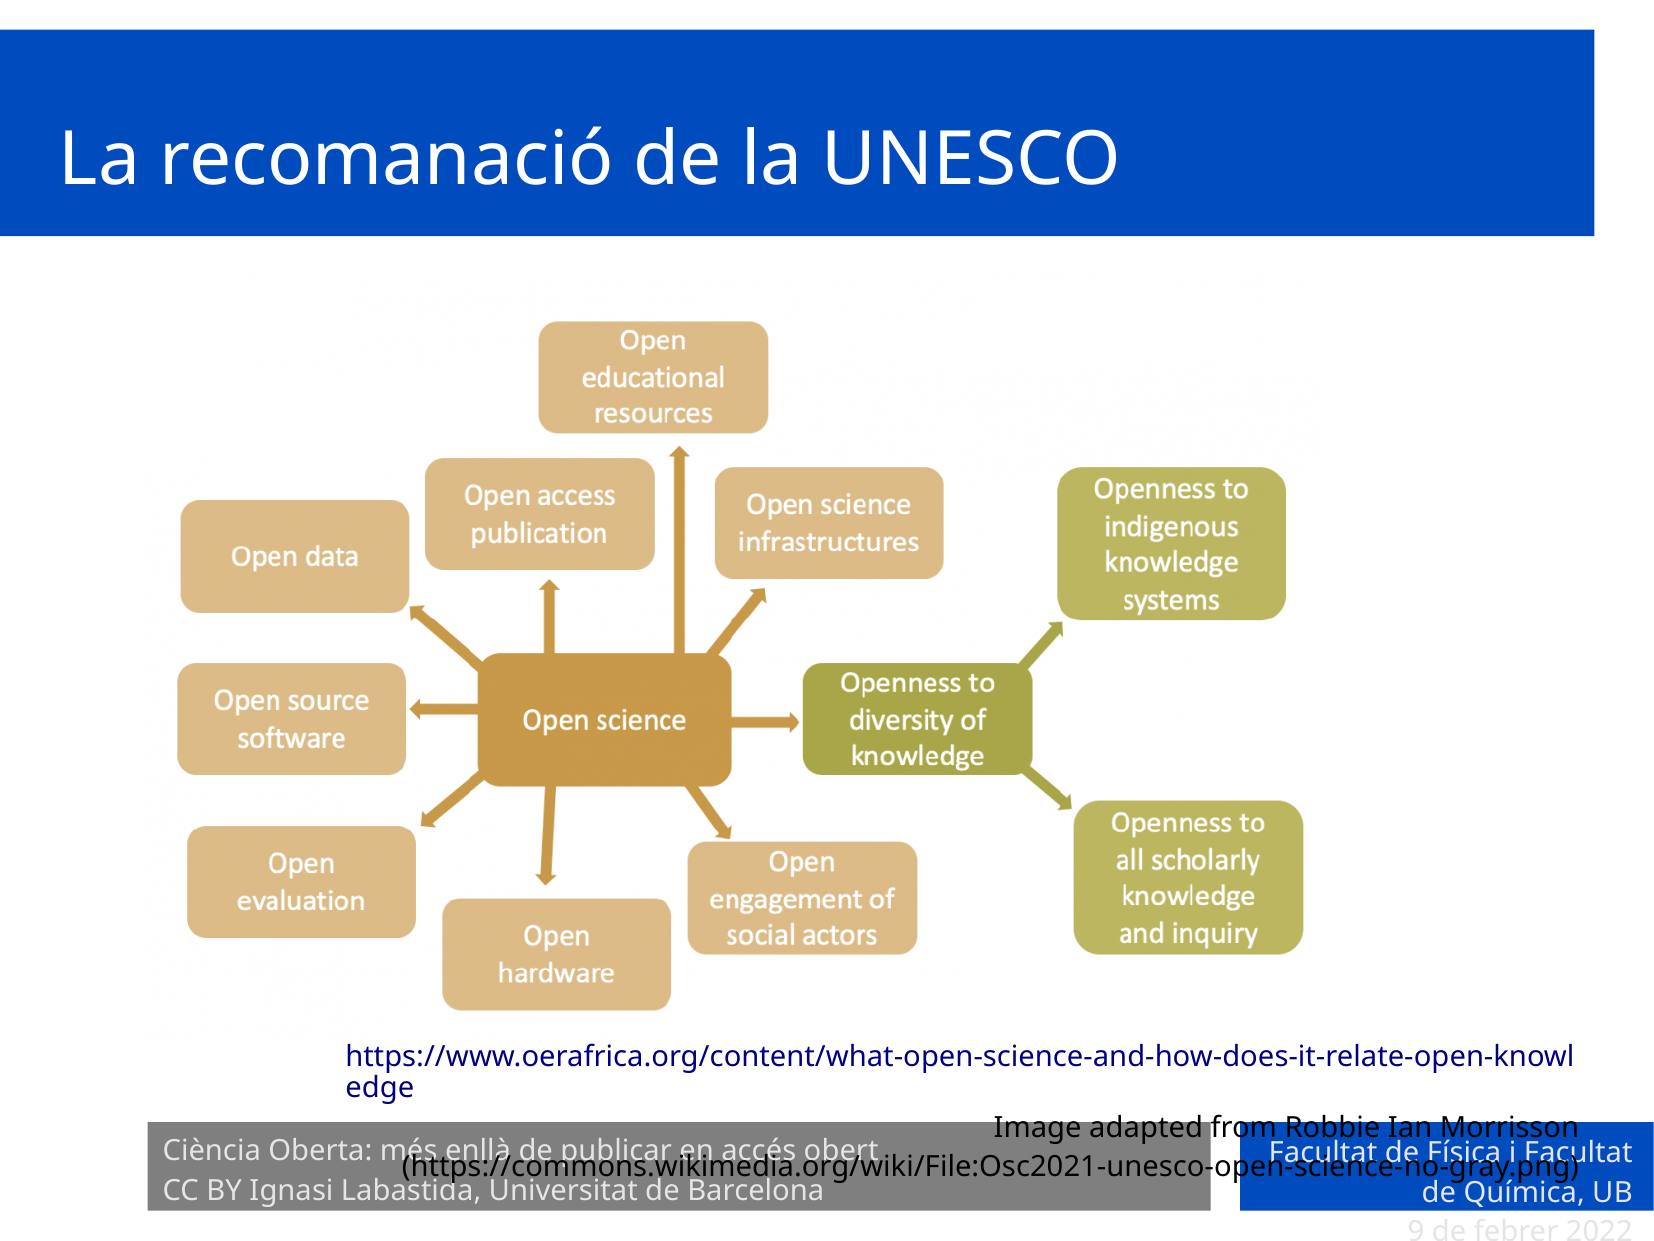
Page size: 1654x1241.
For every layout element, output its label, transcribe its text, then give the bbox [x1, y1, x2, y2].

picture [141, 267, 1323, 1040]
text_box https://www.oerafrica.org/content/what-open-science-and-how-does-it-relate-open-knowledge Image adapted from Robbie Ian Morrisson (https://commons.wikimedia.org/wiki/File:Osc2021-unesco-open-science-no-gray.png) [330, 1027, 1595, 1160]
title La recomanació de la UNESCO [59, 59, 1595, 207]
